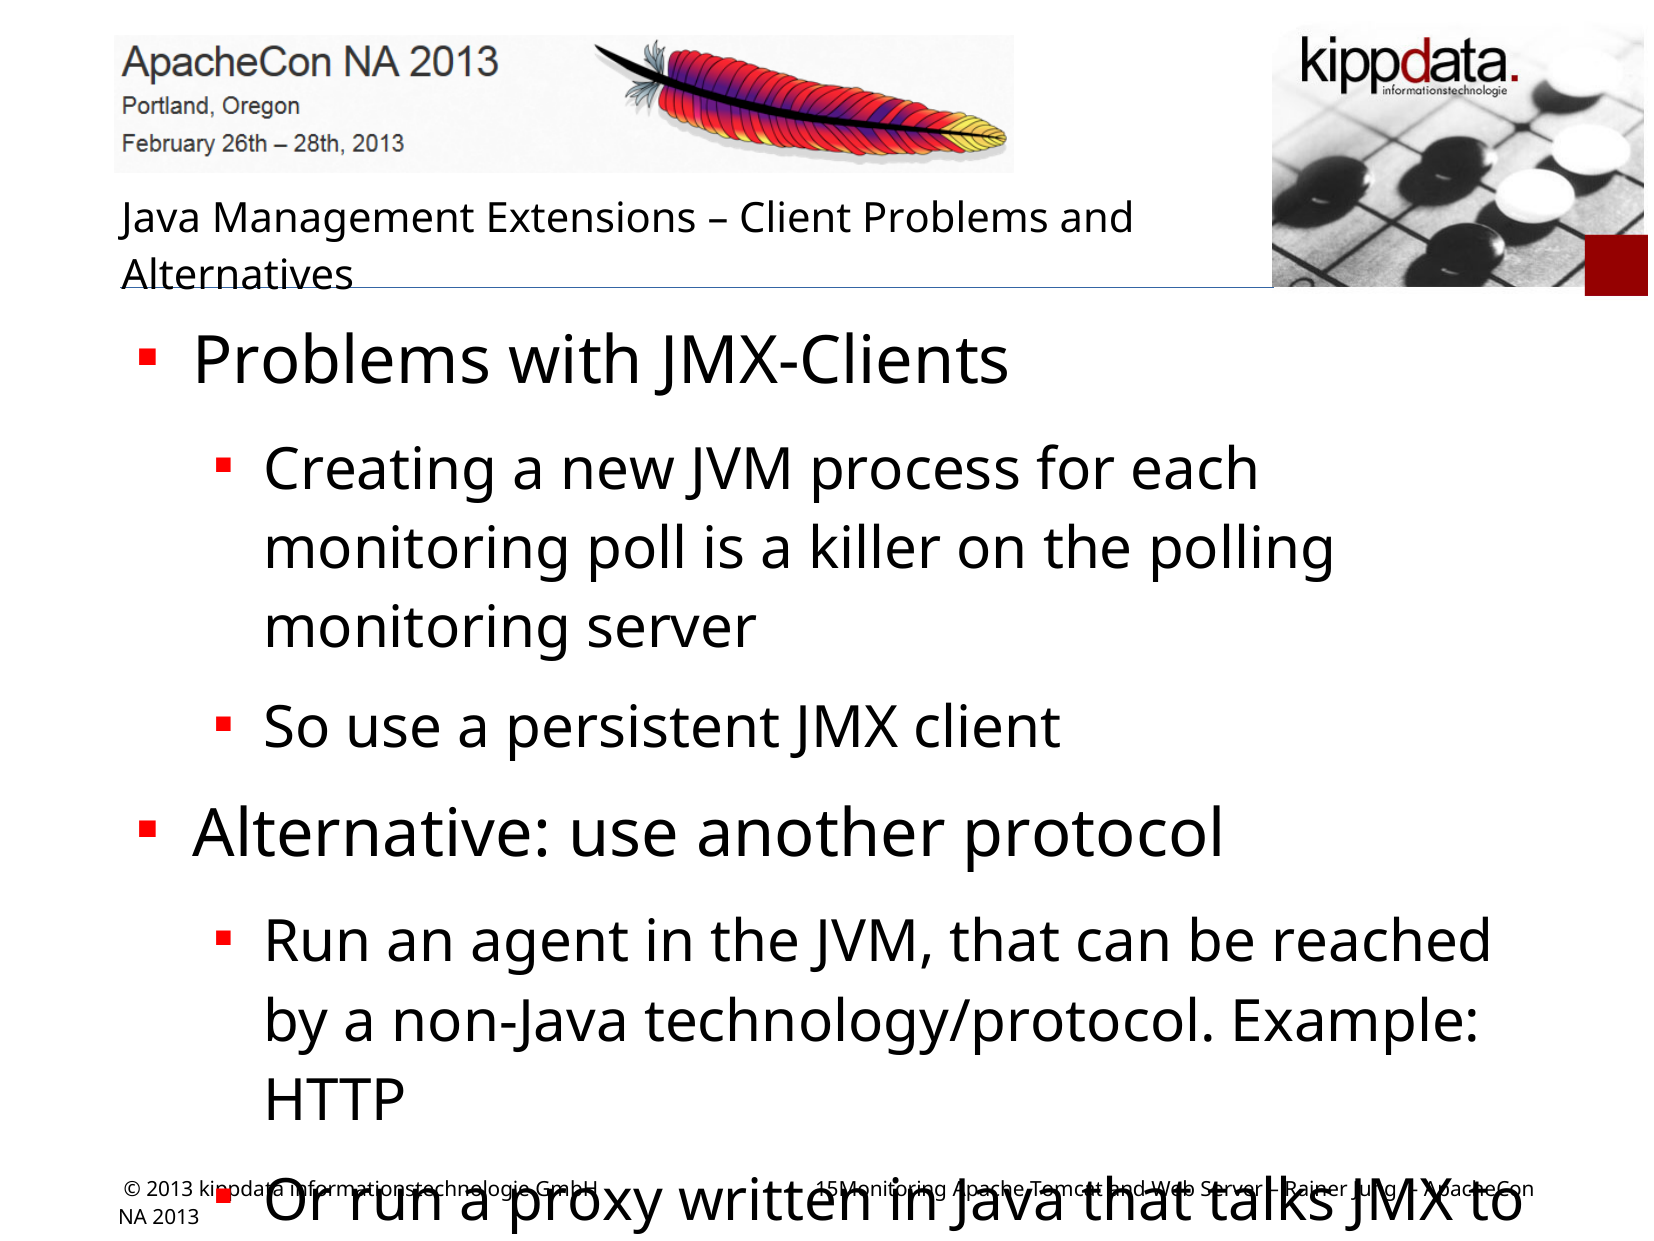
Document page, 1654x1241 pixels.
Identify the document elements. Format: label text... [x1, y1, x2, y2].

list Problems with JMX-Clients Creating a new JVM process for each monitoring poll is a killer on the polling monitoring server So use a persistent JMX client Alternative: use another protocol Run an agent in the JVM, that can be reached by a non-Java technology/protocol. Example: HTTP Or run a proxy written in Java that talks JMX to the target but can be queried for example using HTTP [121, 312, 1534, 1061]
title Java Management Extensions – Client Problems and Alternatives [121, 204, 1242, 286]
picture [1272, 5, 1648, 302]
picture [114, 35, 1014, 173]
